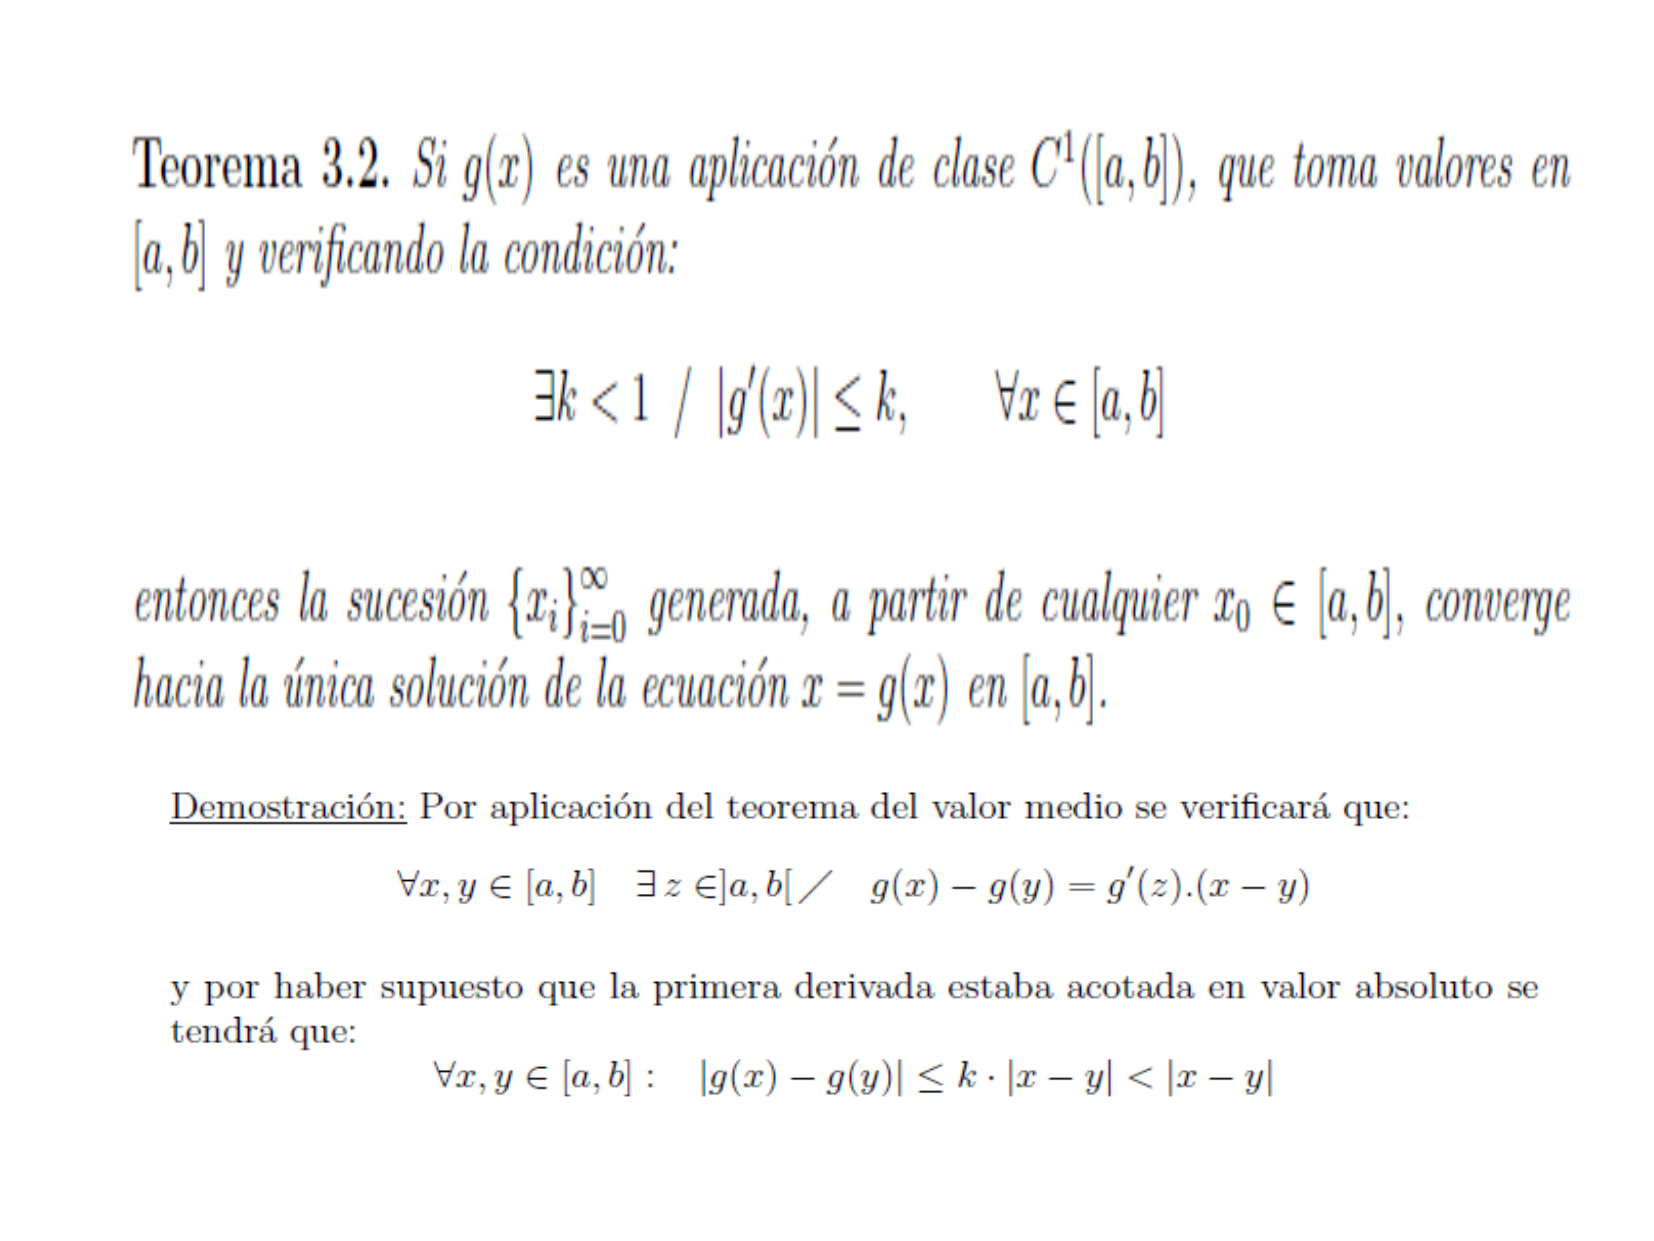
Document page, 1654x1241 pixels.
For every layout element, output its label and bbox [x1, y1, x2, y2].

picture [29, 88, 1625, 1182]
